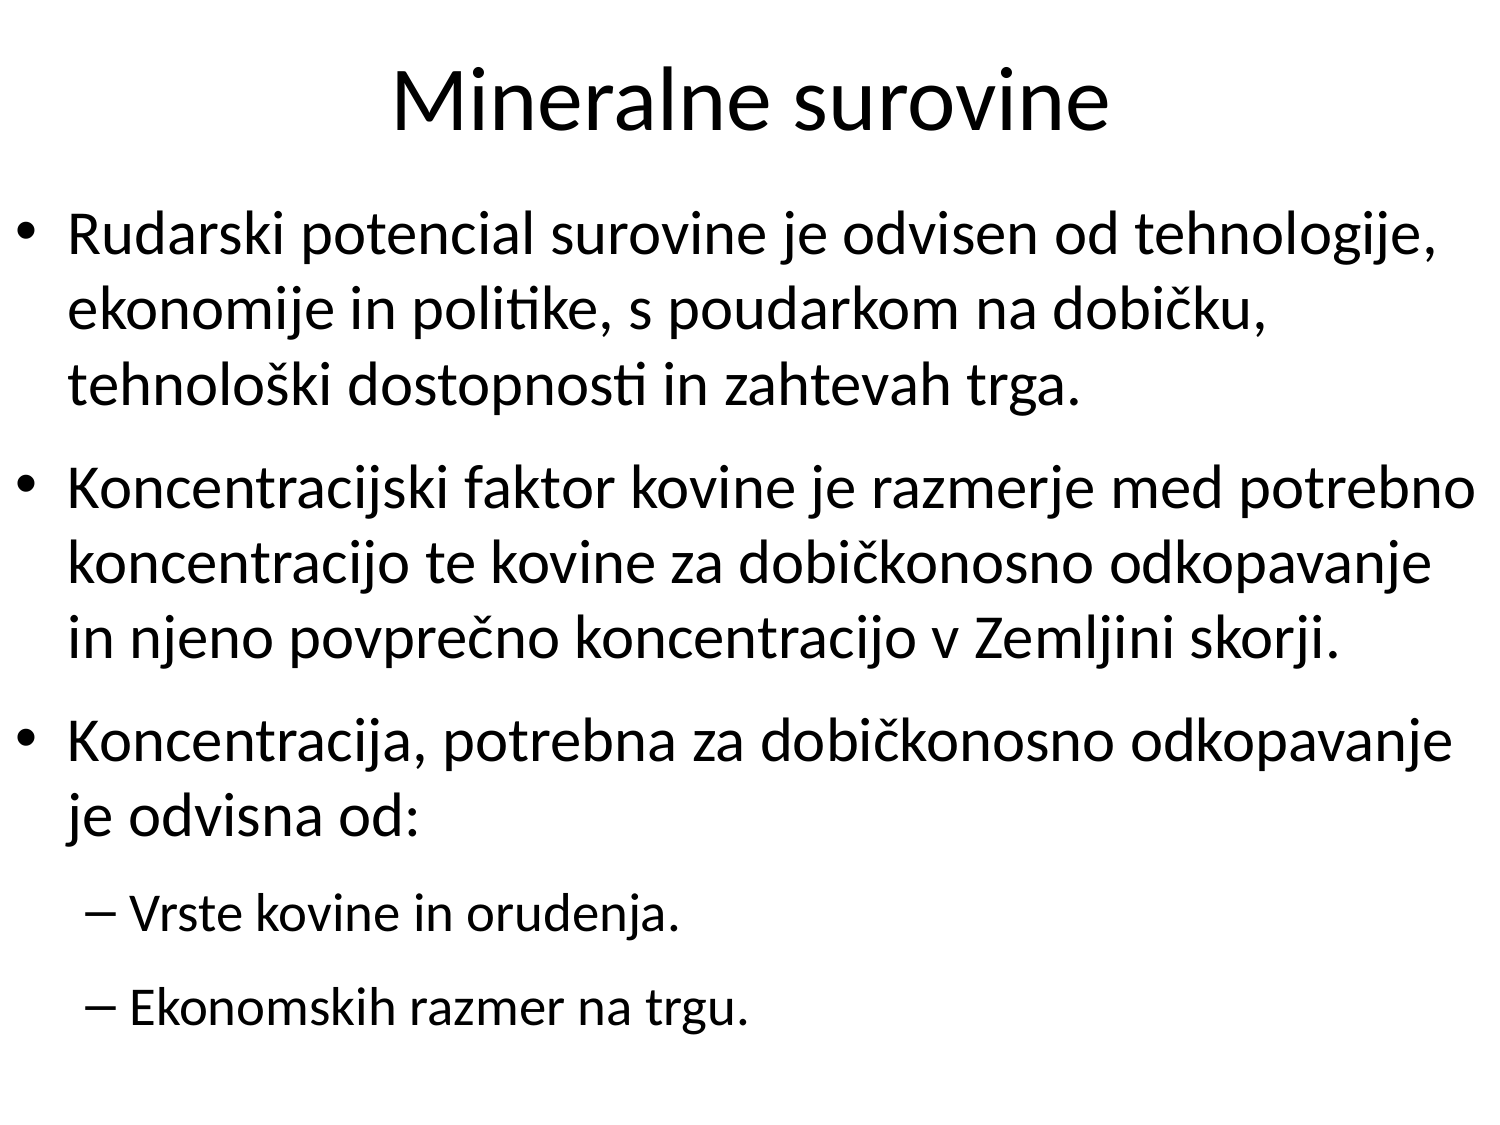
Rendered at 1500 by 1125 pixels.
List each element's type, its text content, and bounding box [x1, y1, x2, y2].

list Rudarski potencial surovine je odvisen od tehnologije, ekonomije in politike, s poudarkom na dobičku, tehnološki dostopnosti in zahtevah trga. Koncentracijski faktor kovine je razmerje med potrebno koncentracijo te kovine za dobičkonosno odkopavanje in njeno povprečno koncentracijo v Zemljini skorji. Koncentracija, potrebna za dobičkonosno odkopavanje je odvisna od: Vrste kovine in orudenja. Ekonomskih razmer na trgu. [0, 184, 1500, 1125]
title Mineralne surovine [76, 0, 1427, 184]
